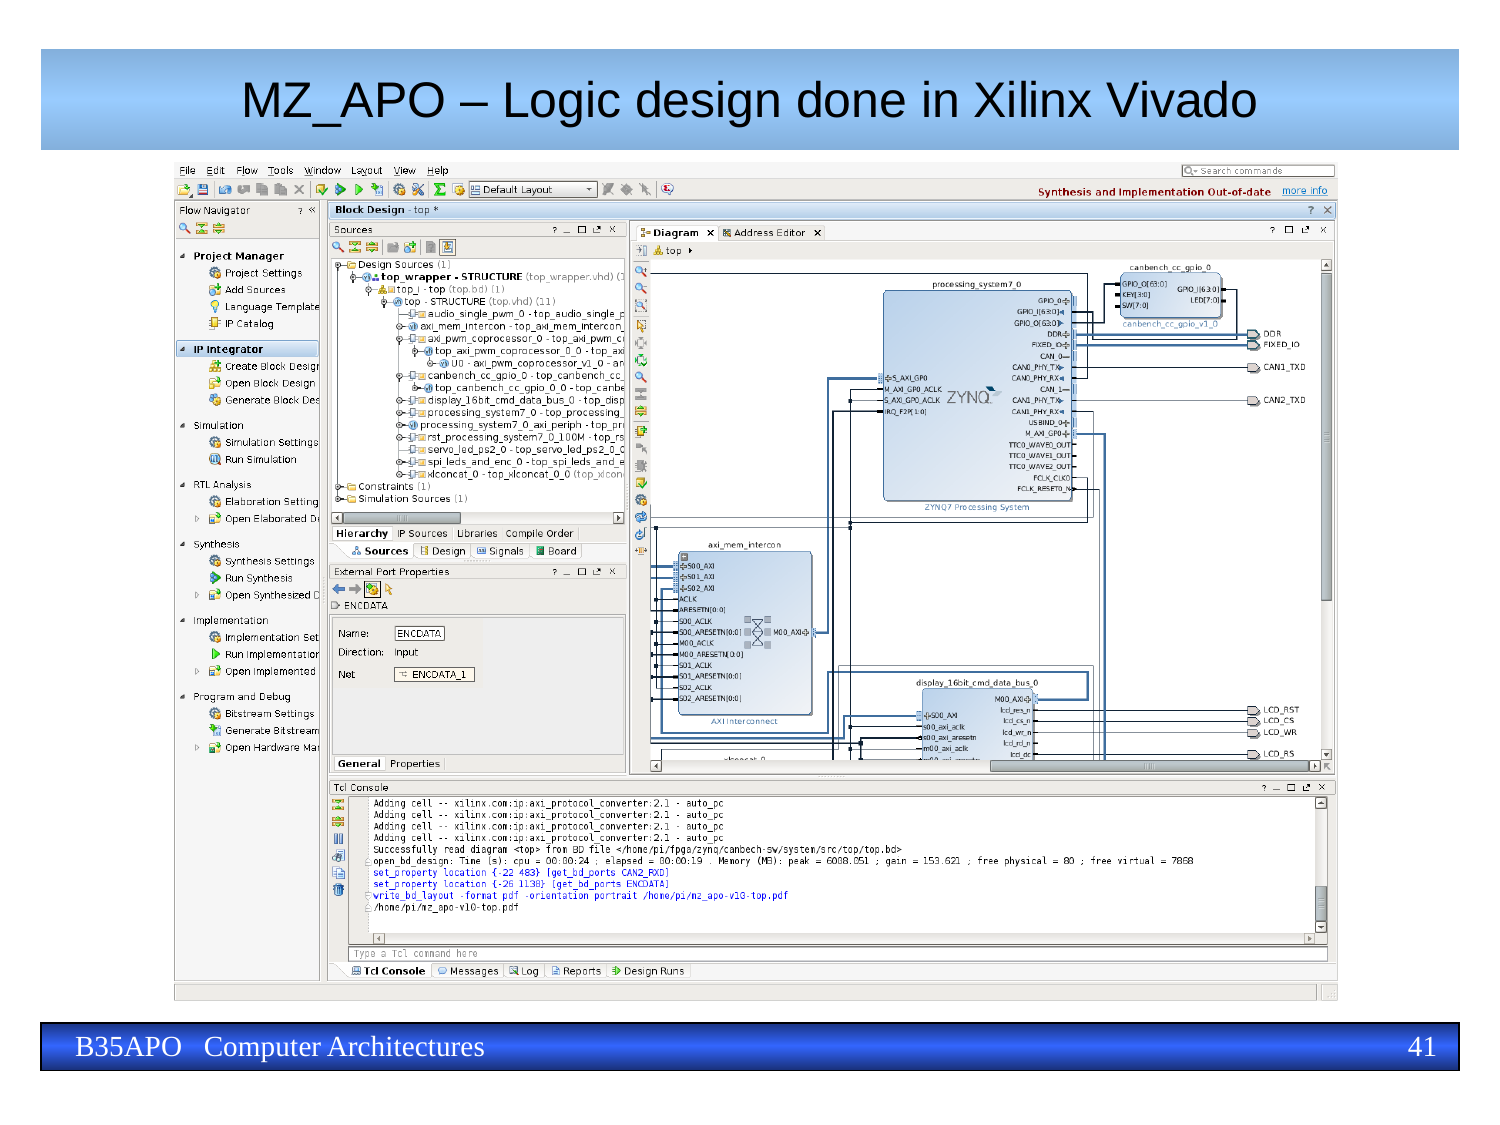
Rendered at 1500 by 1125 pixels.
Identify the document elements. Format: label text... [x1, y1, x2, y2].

picture [174, 162, 1338, 1001]
title MZ_APO – Logic design done in Xilinx Vivado [41, 49, 1459, 150]
